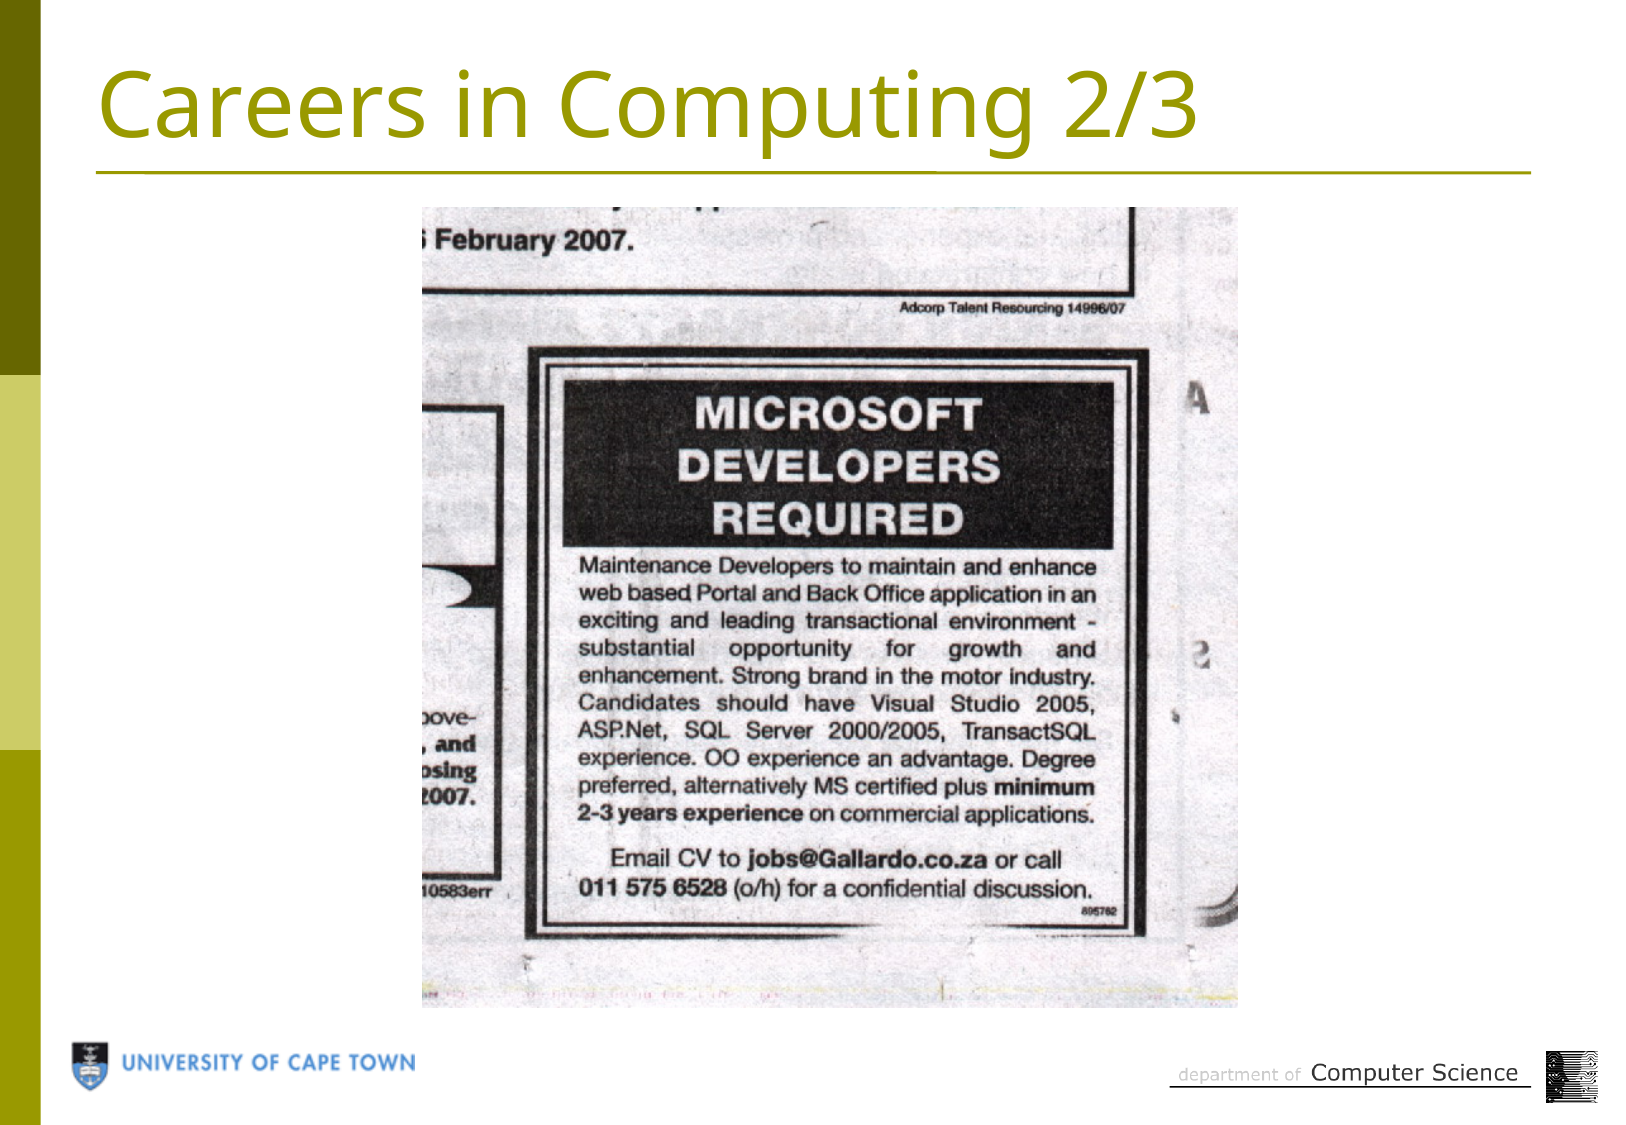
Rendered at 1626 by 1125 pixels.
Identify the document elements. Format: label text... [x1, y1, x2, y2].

picture [422, 207, 1238, 1008]
picture [61, 1024, 415, 1103]
picture [1546, 1051, 1598, 1103]
picture [1169, 1043, 1532, 1091]
title Careers in Computing 2/3 [81, 45, 1544, 173]
